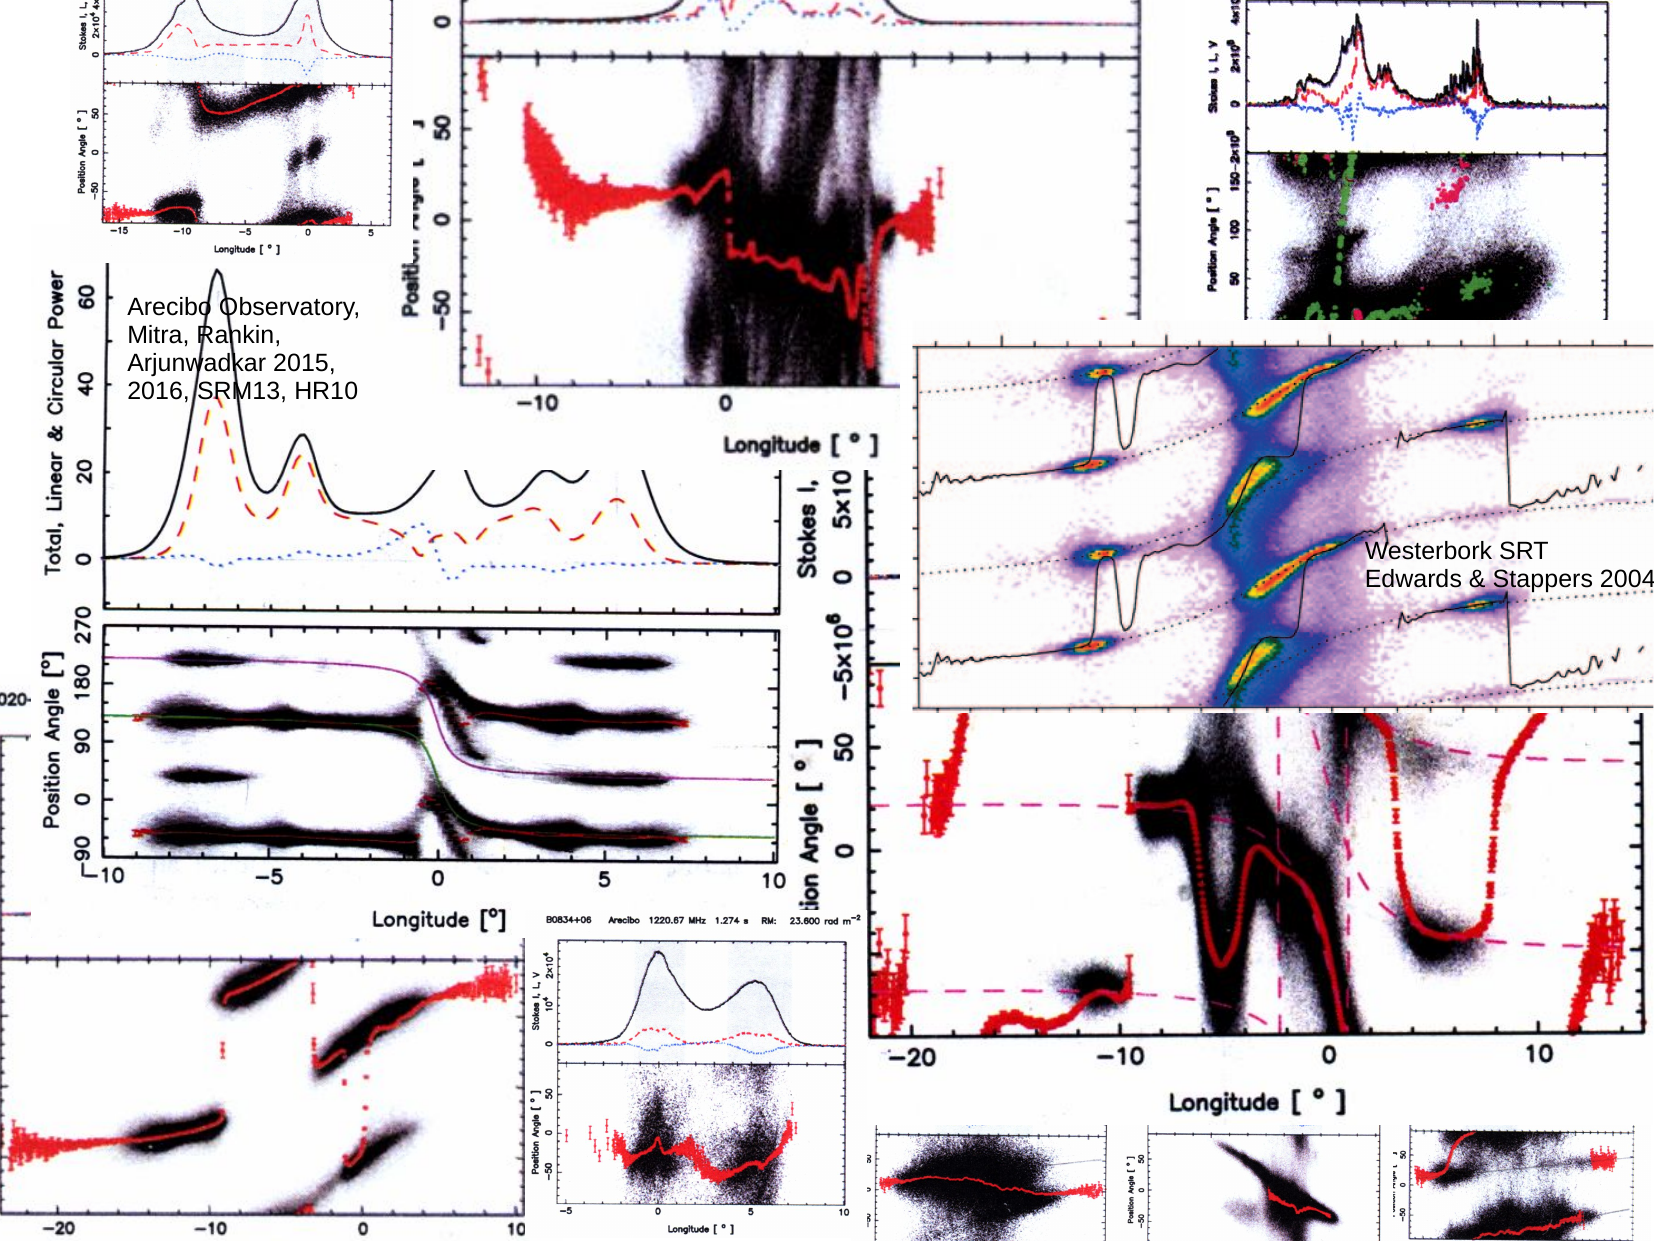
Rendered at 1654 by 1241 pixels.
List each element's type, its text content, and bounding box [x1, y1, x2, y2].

picture [0, 0, 1654, 1241]
text_box Westerbork SRT Edwards & Stappers 2004 [1350, 529, 1654, 601]
text_box Arecibo Observatory, Mitra, Rankin, Arjunwadkar 2015, 2016, SRM13, HR10 [112, 285, 938, 413]
